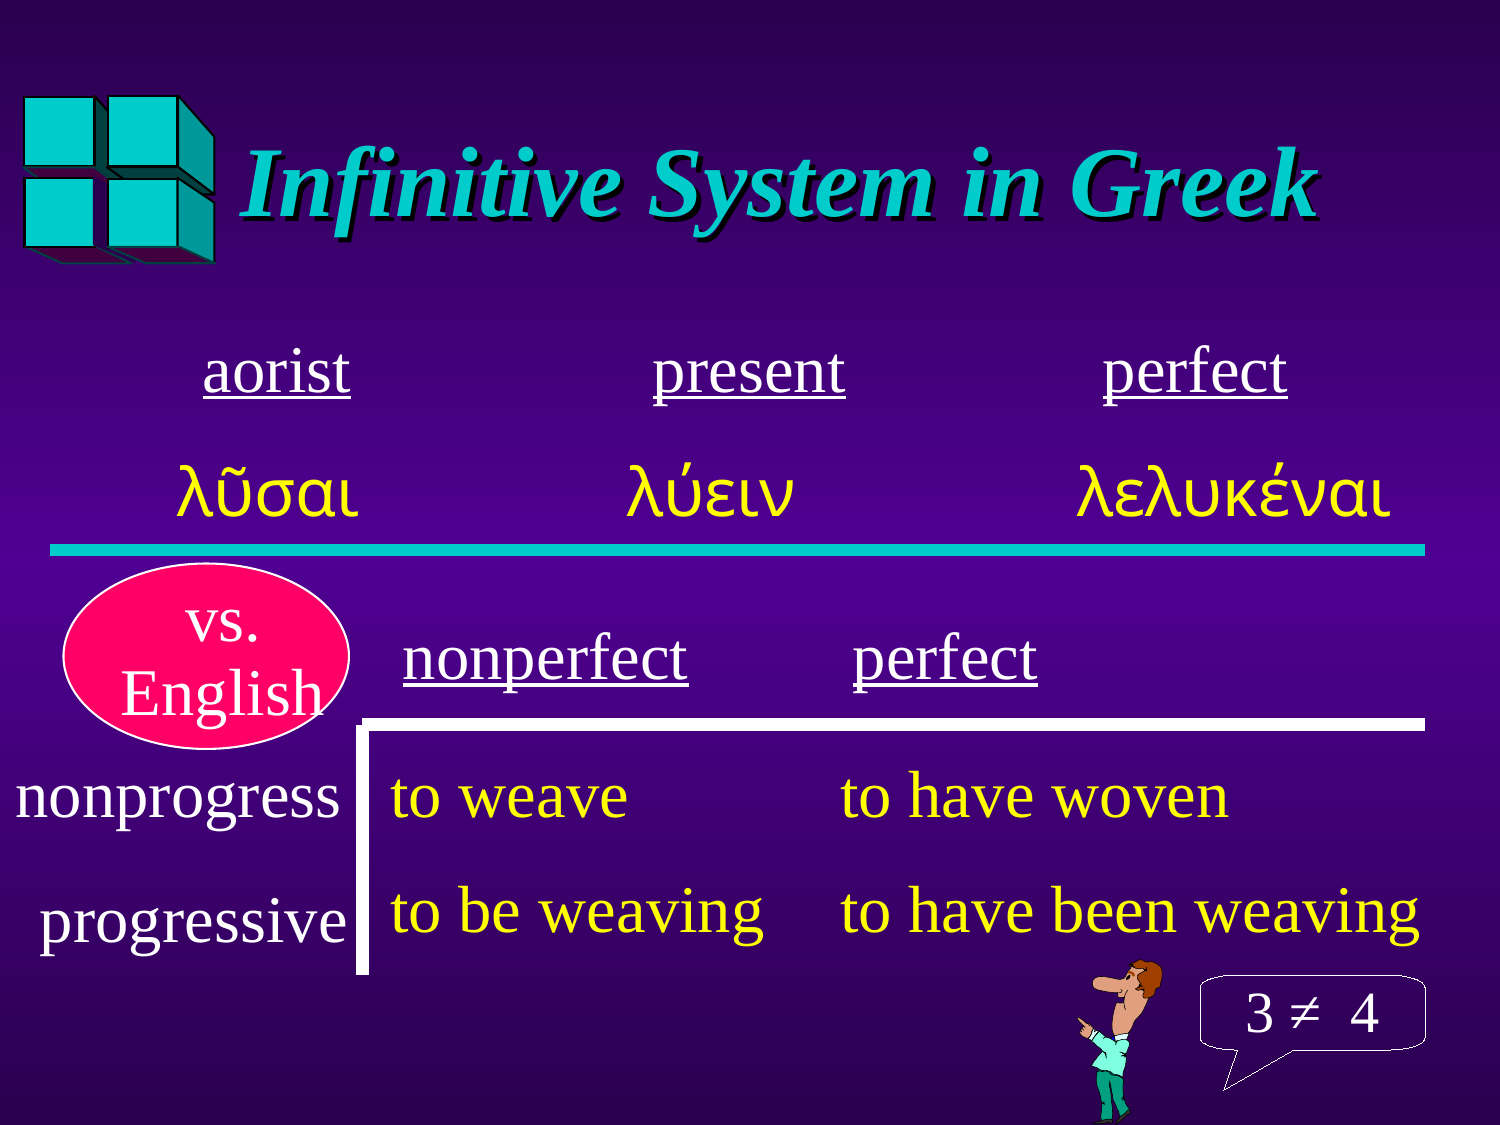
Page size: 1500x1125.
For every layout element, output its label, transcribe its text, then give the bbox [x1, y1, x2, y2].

text_box vs. English [63, 563, 349, 749]
text_box λῦσαι λύειν λελυκέναι [162, 437, 1500, 544]
text_box progressive [24, 874, 388, 965]
text_box nonprogress [0, 749, 538, 840]
text_box to weave to have woven to be weaving to have been weaving [374, 750, 1438, 1029]
title Infinitive System in Greek [224, 78, 1388, 288]
chart [1076, 959, 1164, 1125]
text_box nonperfect perfect [387, 612, 1363, 702]
text_box aorist present perfect [187, 324, 1375, 415]
text_box 3 ≠ 4 [1200, 975, 1426, 1091]
